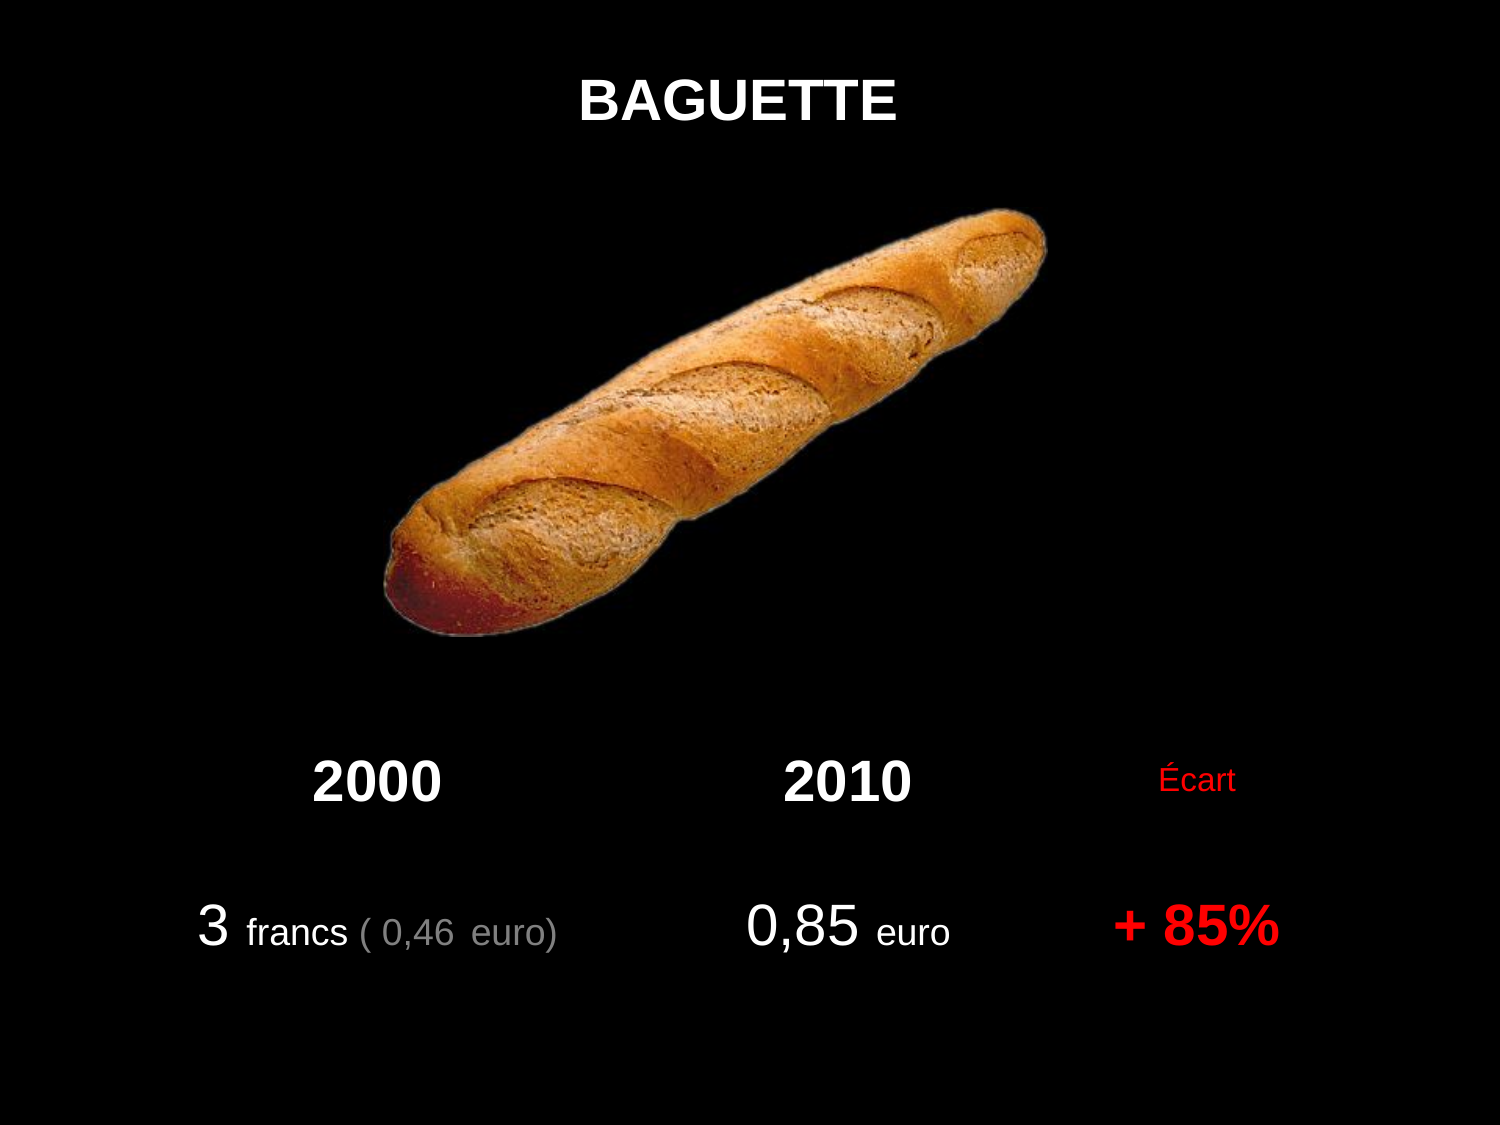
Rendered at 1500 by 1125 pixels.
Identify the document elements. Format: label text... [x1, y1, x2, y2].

table_header 2010 [632, 735, 1065, 821]
text_box BAGUETTE [419, 54, 1058, 141]
table_cell 3 francs ( 0,46 euro) [124, 821, 632, 1023]
table_header 2000 [124, 735, 632, 821]
table_header Écart [1065, 735, 1329, 821]
table_cell + 85% [1065, 821, 1329, 1023]
table_cell 0,85 euro [632, 821, 1065, 1023]
picture [383, 207, 1048, 637]
